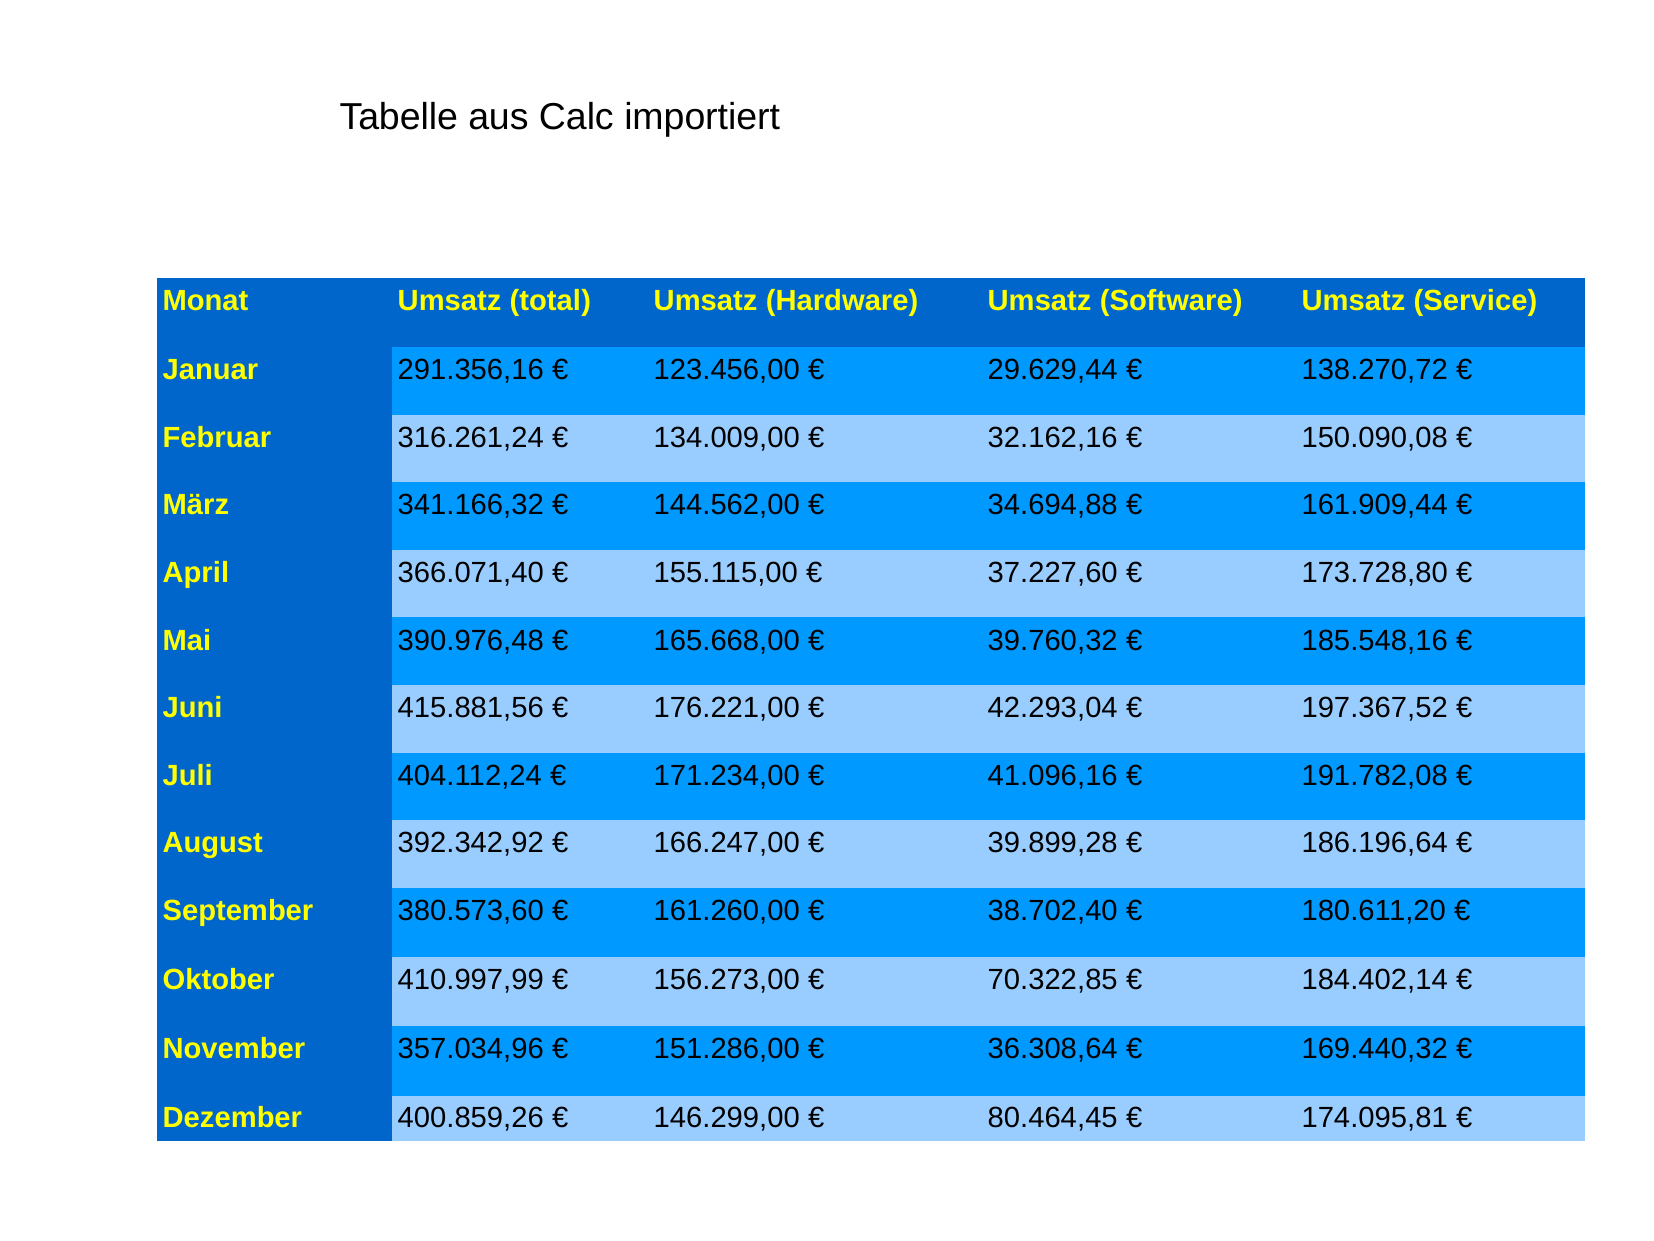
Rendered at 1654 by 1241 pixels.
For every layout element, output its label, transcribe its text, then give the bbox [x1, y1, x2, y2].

table_cell August [157, 820, 392, 888]
table_cell Mai [157, 617, 392, 685]
table_cell 185.548,16 € [1296, 617, 1585, 685]
table_cell 80.464,45 € [982, 1096, 1296, 1141]
table_cell März [157, 482, 392, 550]
table_cell 155.115,00 € [648, 550, 982, 617]
table_cell 410.997,99 € [392, 957, 648, 1026]
table_cell 39.899,28 € [982, 820, 1296, 888]
table_header Umsatz (Hardware) [648, 278, 982, 347]
table_cell 176.221,00 € [648, 685, 982, 753]
table_cell 150.090,08 € [1296, 415, 1585, 482]
table_cell 392.342,92 € [392, 820, 648, 888]
table_cell Juni [157, 685, 392, 753]
table_cell November [157, 1026, 392, 1096]
table_cell 146.299,00 € [648, 1096, 982, 1141]
table_cell 191.782,08 € [1296, 753, 1585, 820]
table_cell 36.308,64 € [982, 1026, 1296, 1096]
table_cell 70.322,85 € [982, 957, 1296, 1026]
table_cell 134.009,00 € [648, 415, 982, 482]
table_cell 180.611,20 € [1296, 888, 1585, 957]
table_cell 156.273,00 € [648, 957, 982, 1026]
table_cell 186.196,64 € [1296, 820, 1585, 888]
table_cell 39.760,32 € [982, 617, 1296, 685]
table_cell 184.402,14 € [1296, 957, 1585, 1026]
text_box Tabelle aus Calc importiert [324, 88, 1034, 146]
table_cell Januar [157, 347, 392, 415]
table_cell 151.286,00 € [648, 1026, 982, 1096]
table_cell 357.034,96 € [392, 1026, 648, 1096]
table_cell September [157, 888, 392, 957]
table_cell 380.573,60 € [392, 888, 648, 957]
table_cell 165.668,00 € [648, 617, 982, 685]
table_cell 366.071,40 € [392, 550, 648, 617]
table_cell Juli [157, 753, 392, 820]
table_cell Oktober [157, 957, 392, 1026]
table_cell 400.859,26 € [392, 1096, 648, 1141]
table_cell 174.095,81 € [1296, 1096, 1585, 1141]
table_cell 34.694,88 € [982, 482, 1296, 550]
table_cell Februar [157, 415, 392, 482]
table_cell 42.293,04 € [982, 685, 1296, 753]
table_header Monat [157, 278, 392, 347]
table_cell 41.096,16 € [982, 753, 1296, 820]
table_cell Dezember [157, 1096, 392, 1141]
table_cell 29.629,44 € [982, 347, 1296, 415]
table_cell 37.227,60 € [982, 550, 1296, 617]
table_cell 32.162,16 € [982, 415, 1296, 482]
table_cell 123.456,00 € [648, 347, 982, 415]
table_cell April [157, 550, 392, 617]
table_cell 161.260,00 € [648, 888, 982, 957]
table_cell 171.234,00 € [648, 753, 982, 820]
table_cell 390.976,48 € [392, 617, 648, 685]
table_cell 138.270,72 € [1296, 347, 1585, 415]
table_cell 169.440,32 € [1296, 1026, 1585, 1096]
table_cell 341.166,32 € [392, 482, 648, 550]
table_cell 291.356,16 € [392, 347, 648, 415]
table_cell 316.261,24 € [392, 415, 648, 482]
table_header Umsatz (Service) [1296, 278, 1585, 347]
table_header Umsatz (Software) [982, 278, 1296, 347]
table_header Umsatz (total) [392, 278, 648, 347]
table_cell 166.247,00 € [648, 820, 982, 888]
table_cell 197.367,52 € [1296, 685, 1585, 753]
table_cell 38.702,40 € [982, 888, 1296, 957]
table_cell 173.728,80 € [1296, 550, 1585, 617]
table_cell 144.562,00 € [648, 482, 982, 550]
table_cell 415.881,56 € [392, 685, 648, 753]
table_cell 404.112,24 € [392, 753, 648, 820]
table_cell 161.909,44 € [1296, 482, 1585, 550]
